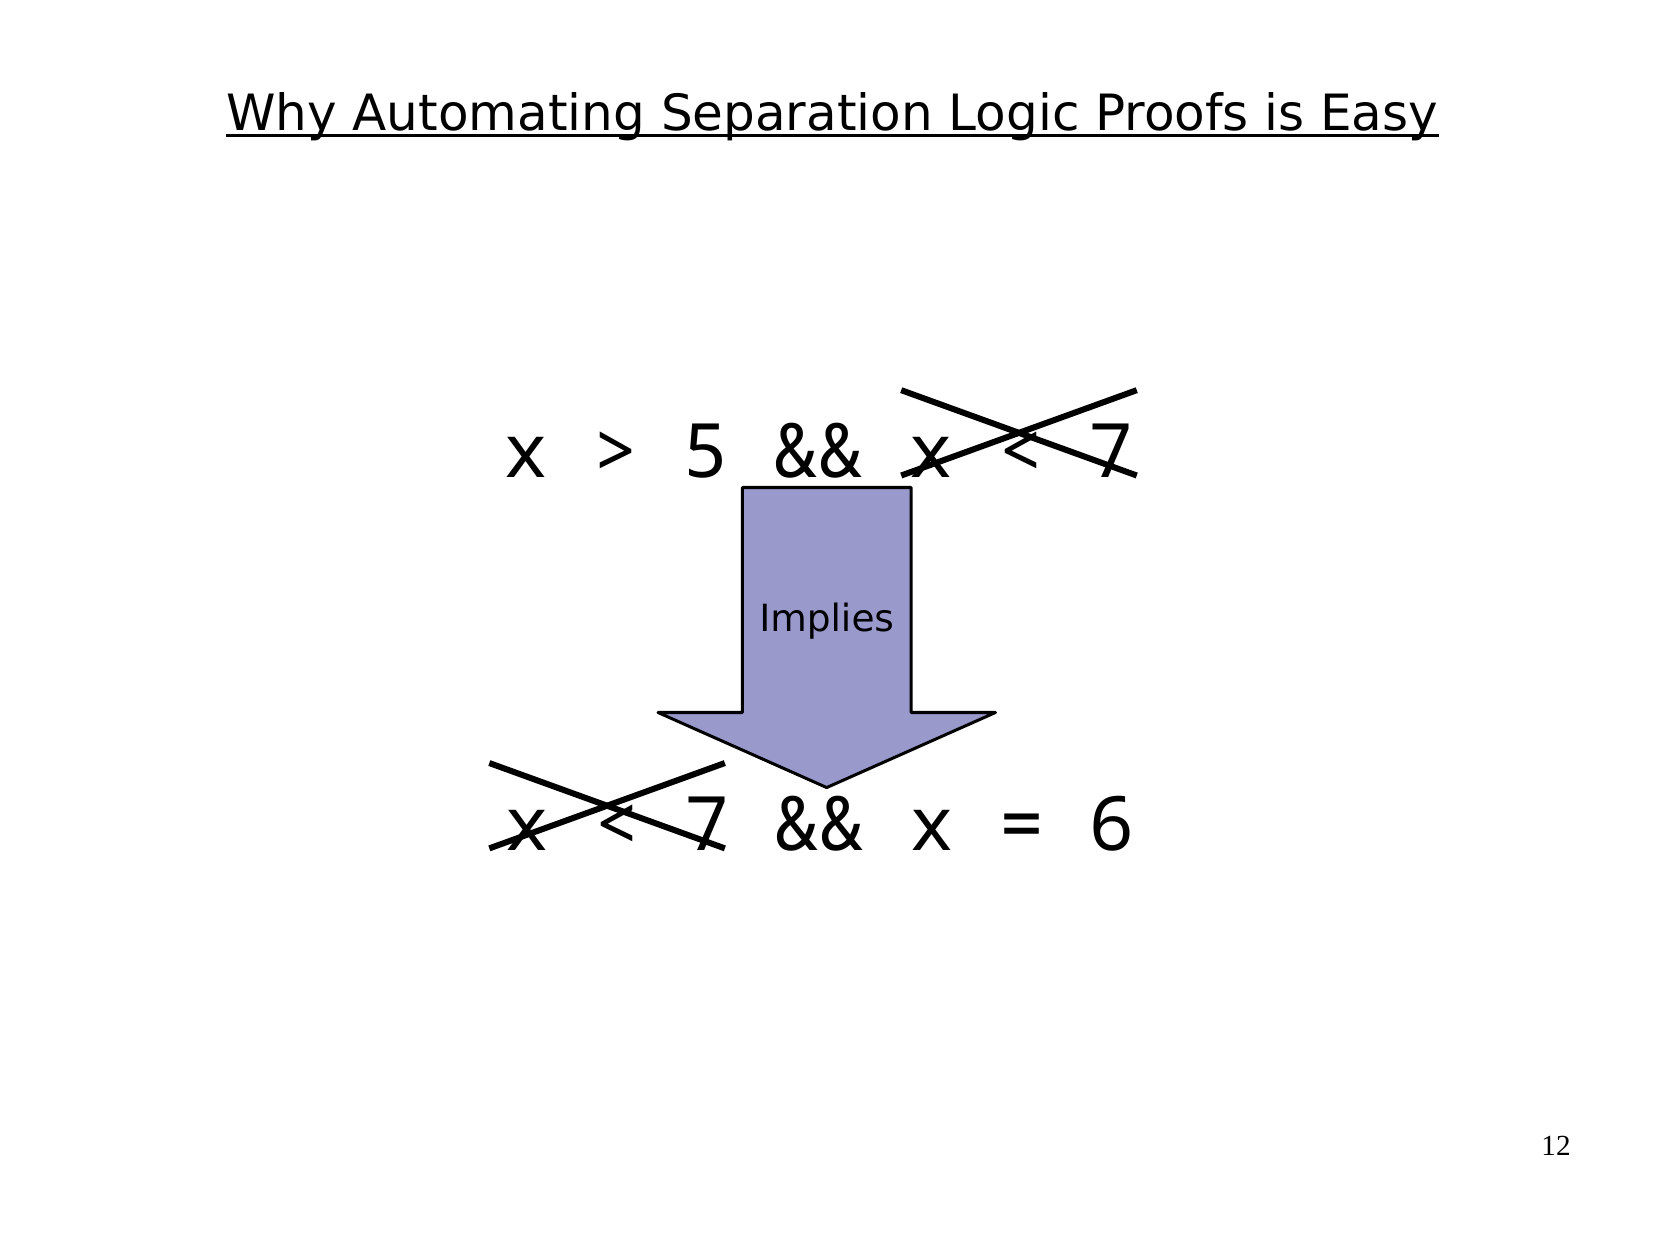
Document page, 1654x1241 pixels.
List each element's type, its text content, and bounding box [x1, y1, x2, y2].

text_box x > 5 && x < 7 [489, 390, 1165, 488]
text_box x < 7 && x = 6 [489, 767, 596, 844]
text_box Implies [657, 487, 996, 788]
text_box x < 7 && x = 6 [501, 763, 713, 802]
text_box x > 5 && x < 7 [913, 390, 1125, 429]
text_box x < 7 && x = 6 [489, 763, 1165, 861]
text_box Why Automating Separation Logic Proofs is Easy [211, 76, 1463, 151]
